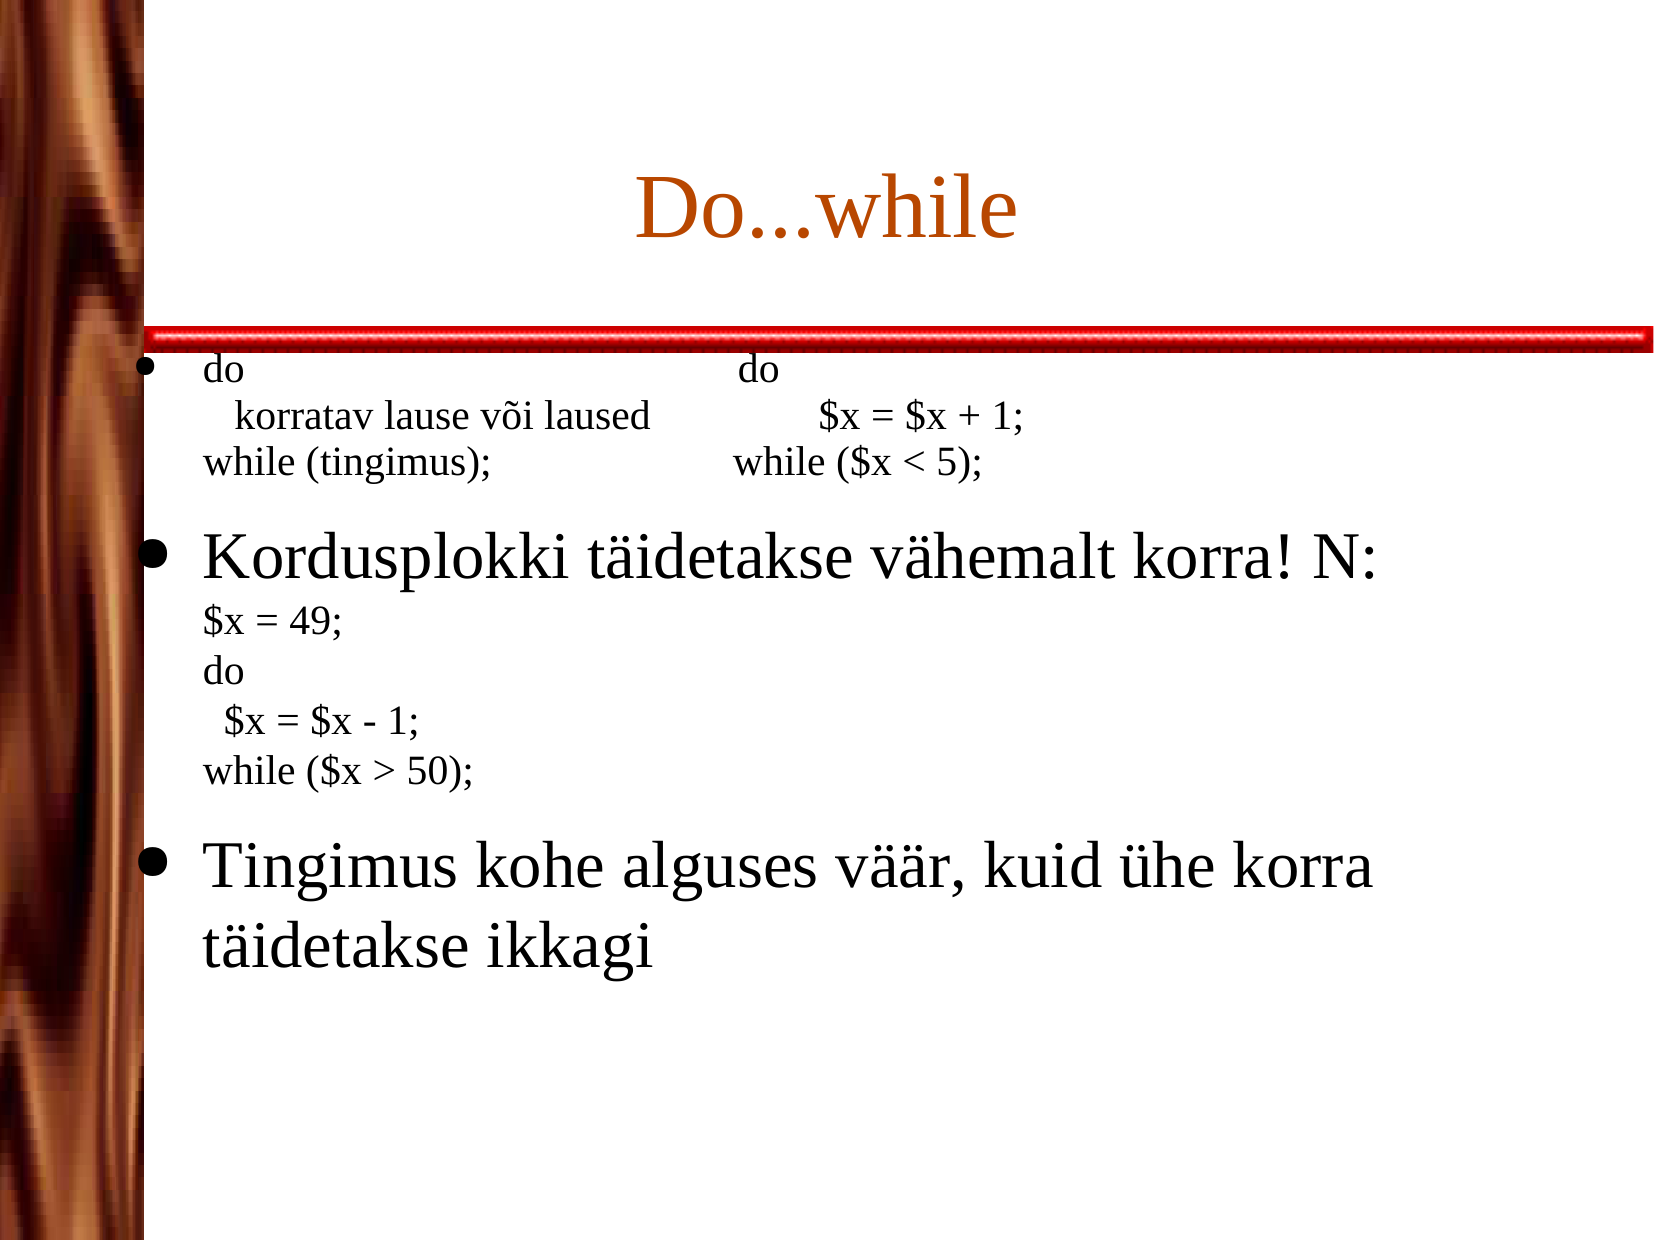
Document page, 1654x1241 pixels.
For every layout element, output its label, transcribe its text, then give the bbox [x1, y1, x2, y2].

list do do korratav lause või laused $x = $x + 1; while (tingimus); while ($x < 5); Kordusplokki täidetakse vähemalt korra! N: $x = 49; do $x = $x - 1; while ($x > 50); Tingimus kohe alguses väär, kuid ühe korra täidetakse ikkagi [121, 344, 1533, 1126]
title Do...while [121, 98, 1533, 314]
picture [0, 0, 1654, 1240]
